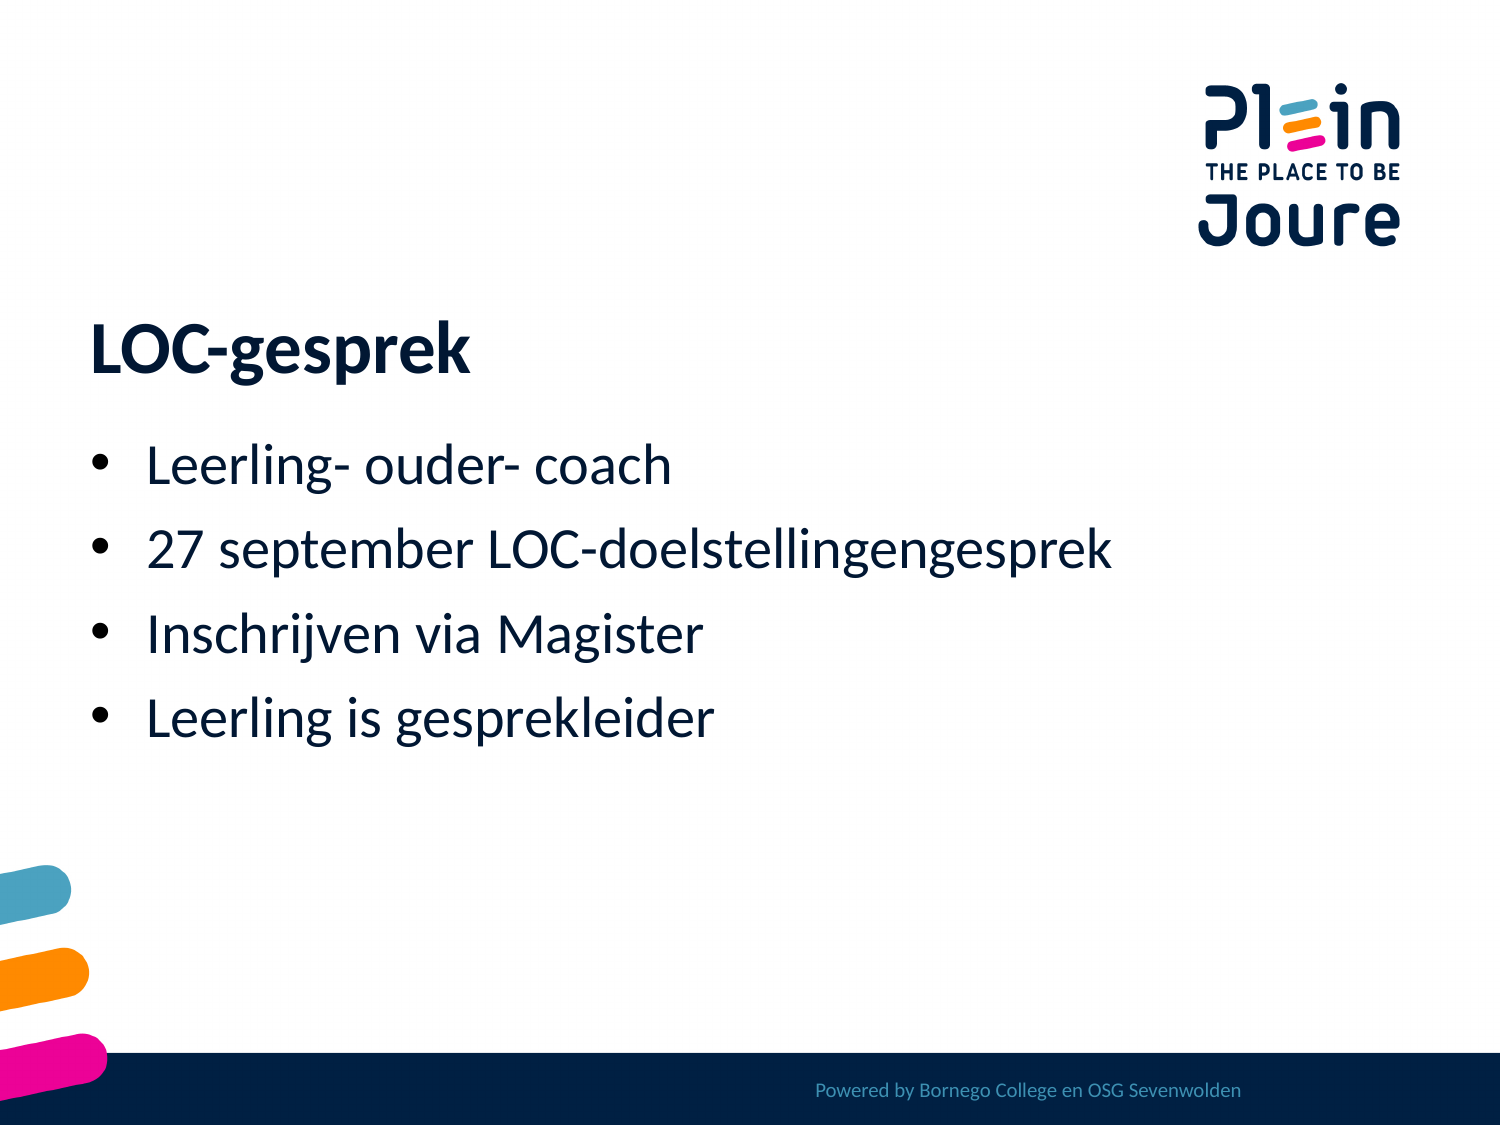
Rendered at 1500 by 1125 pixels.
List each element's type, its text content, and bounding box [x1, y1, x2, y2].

text_box Powered by Bornego College en OSG Sevenwolden [800, 1053, 1426, 1125]
list Leerling- ouder- coach 27 september LOC-doelstellingengesprek Inschrijven via Magister Leerling is gesprekleider [75, 418, 1426, 1005]
title LOC-gesprek [75, 267, 1426, 418]
